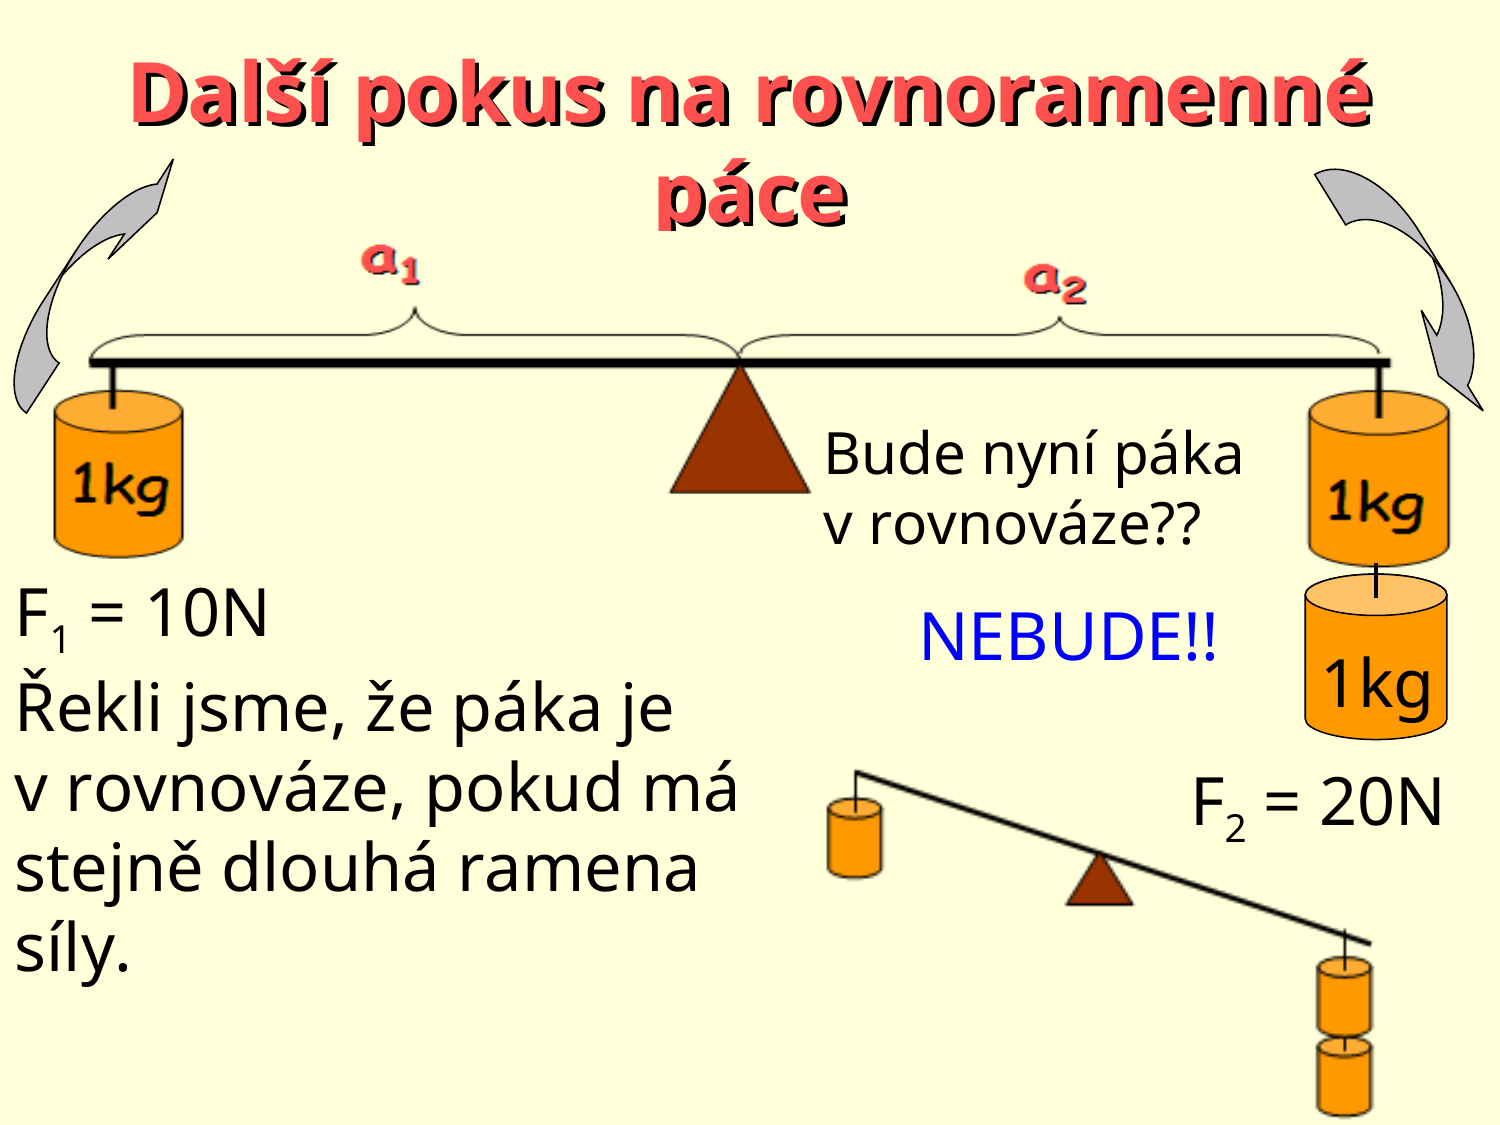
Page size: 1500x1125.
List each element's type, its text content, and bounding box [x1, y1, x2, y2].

text_box [1378, 565, 1459, 587]
text_box [1305, 597, 1447, 633]
text_box Bude nyní páka v rovnováze?? [809, 408, 1471, 565]
text_box F2 = 20N [1175, 751, 1500, 859]
text_box Řekli jsme, že páka je v rovnováze, pokud má stejně dlouhá ramena síly. [0, 656, 851, 993]
text_box [14, 158, 1484, 587]
text_box 1kg [1305, 633, 1459, 729]
title Další pokus na rovnoramenné páce [75, 31, 1426, 231]
text_box [820, 766, 1382, 1125]
text_box F1 = 10N [0, 562, 302, 669]
text_box [1314, 729, 1438, 740]
text_box NEBUDE!! [903, 586, 1247, 682]
